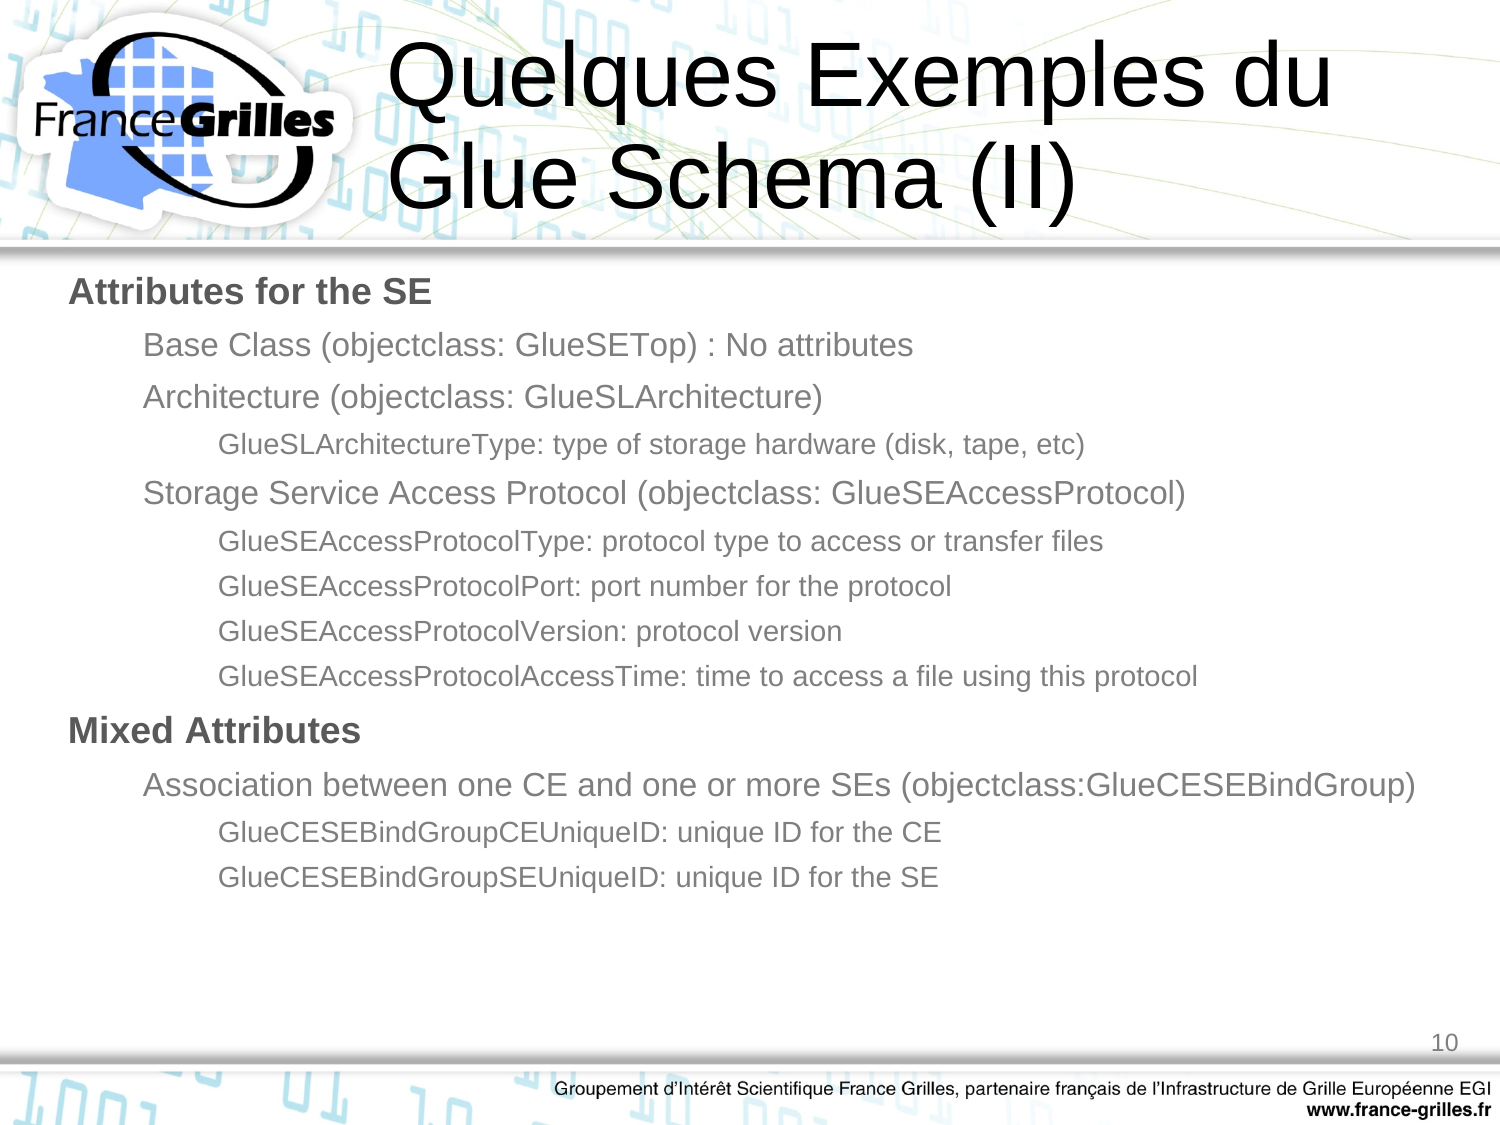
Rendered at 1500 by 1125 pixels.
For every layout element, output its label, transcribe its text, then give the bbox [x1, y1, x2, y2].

picture [0, 0, 1500, 1125]
list Attributes for the SE Base Class (objectclass: GlueSETop) : No attributes Architecture (objectclass: GlueSLArchitecture) GlueSLArchitectureType: type of storage hardware (disk, tape, etc) Storage Service Access Protocol (objectclass: GlueSEAccessProtocol) GlueSEAccessProtocolType: protocol type to access or transfer files GlueSEAccessProtocolPort: port number for the protocol GlueSEAccessProtocolVersion: protocol version GlueSEAccessProtocolAccessTime: time to access a file using this protocol Mixed Attributes Association between one CE and one or more SEs (objectclass:GlueCESEBindGroup) GlueCESEBindGroupCEUniqueID: unique ID for the CE GlueCESEBindGroupSEUniqueID: unique ID for the SE [53, 262, 1459, 1024]
title Quelques Exemples du Glue Schema (II) [372, 4, 1459, 248]
